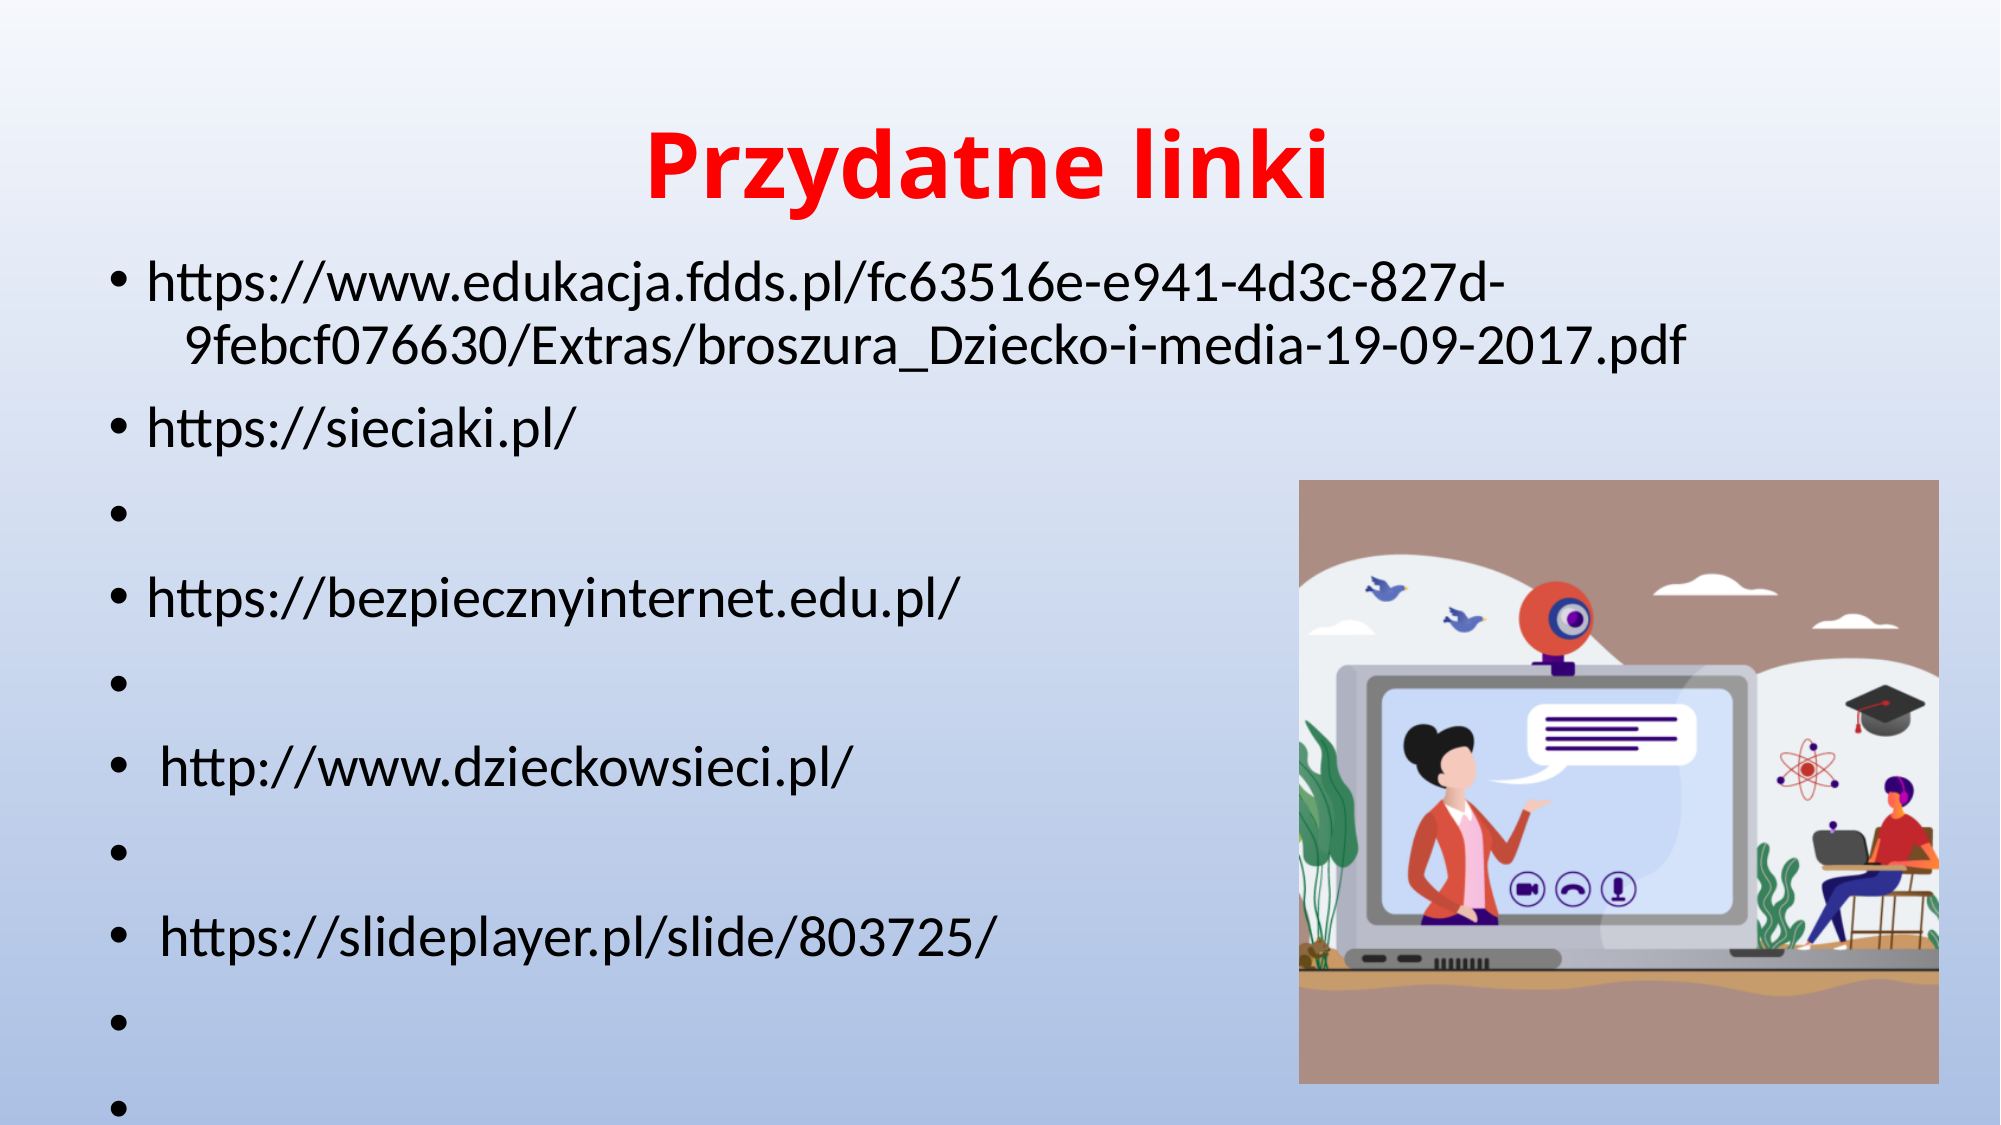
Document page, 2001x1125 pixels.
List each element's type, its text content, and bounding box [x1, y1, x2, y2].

picture [1299, 480, 1939, 1084]
title Przydatne linki [137, 59, 1863, 243]
list https://www.edukacja.fdds.pl/fc63516e-e941-4d3c-827d-9febcf076630/Extras/broszura_Dziecko-i-media-19-09-2017.pdf https://sieciaki.pl/ https://bezpiecznyinternet.edu.pl/ http://www.dzieckowsieci.pl/ https://slideplayer.pl/slide/803725/ [93, 243, 1863, 1014]
